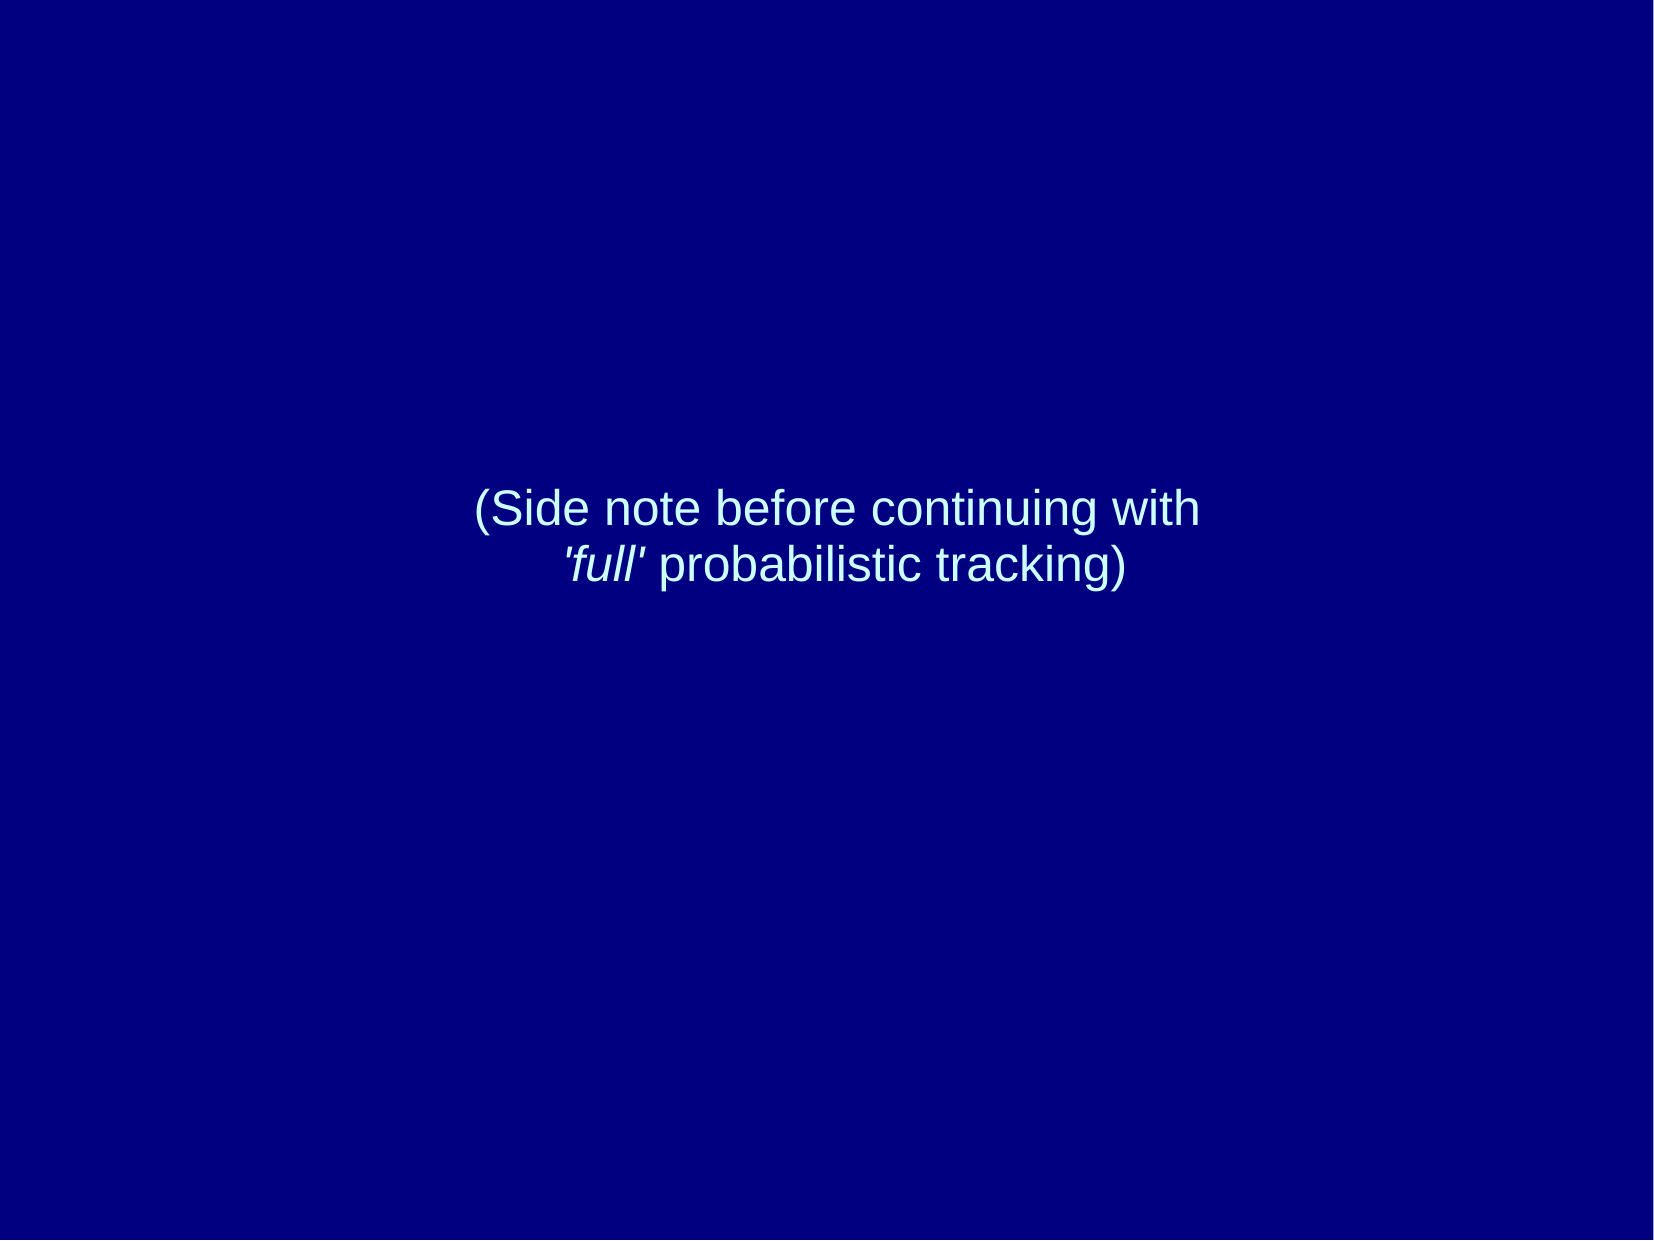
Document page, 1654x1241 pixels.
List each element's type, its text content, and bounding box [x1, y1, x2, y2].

text_box (Side note before continuing with 'full' probabilistic tracking) [458, 472, 1232, 599]
